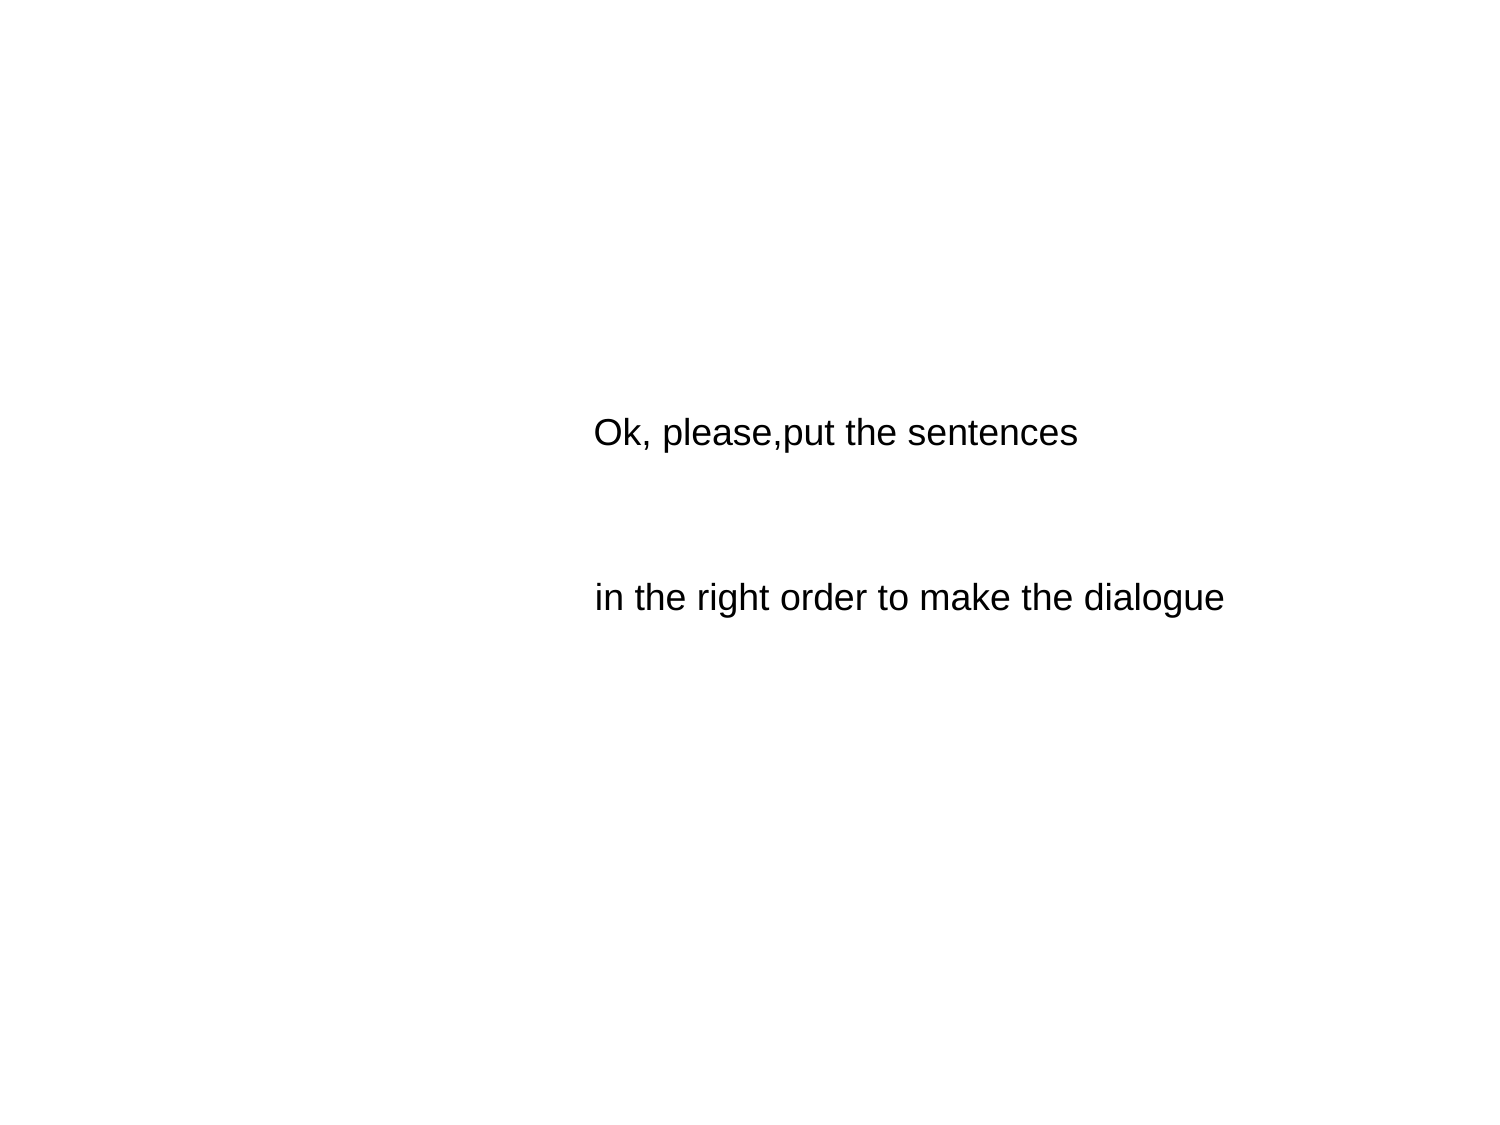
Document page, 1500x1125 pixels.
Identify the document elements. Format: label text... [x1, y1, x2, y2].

text_box in the right order to make the dialogue [580, 569, 1241, 626]
text_box Ok, please,put the sentences [578, 403, 1094, 461]
